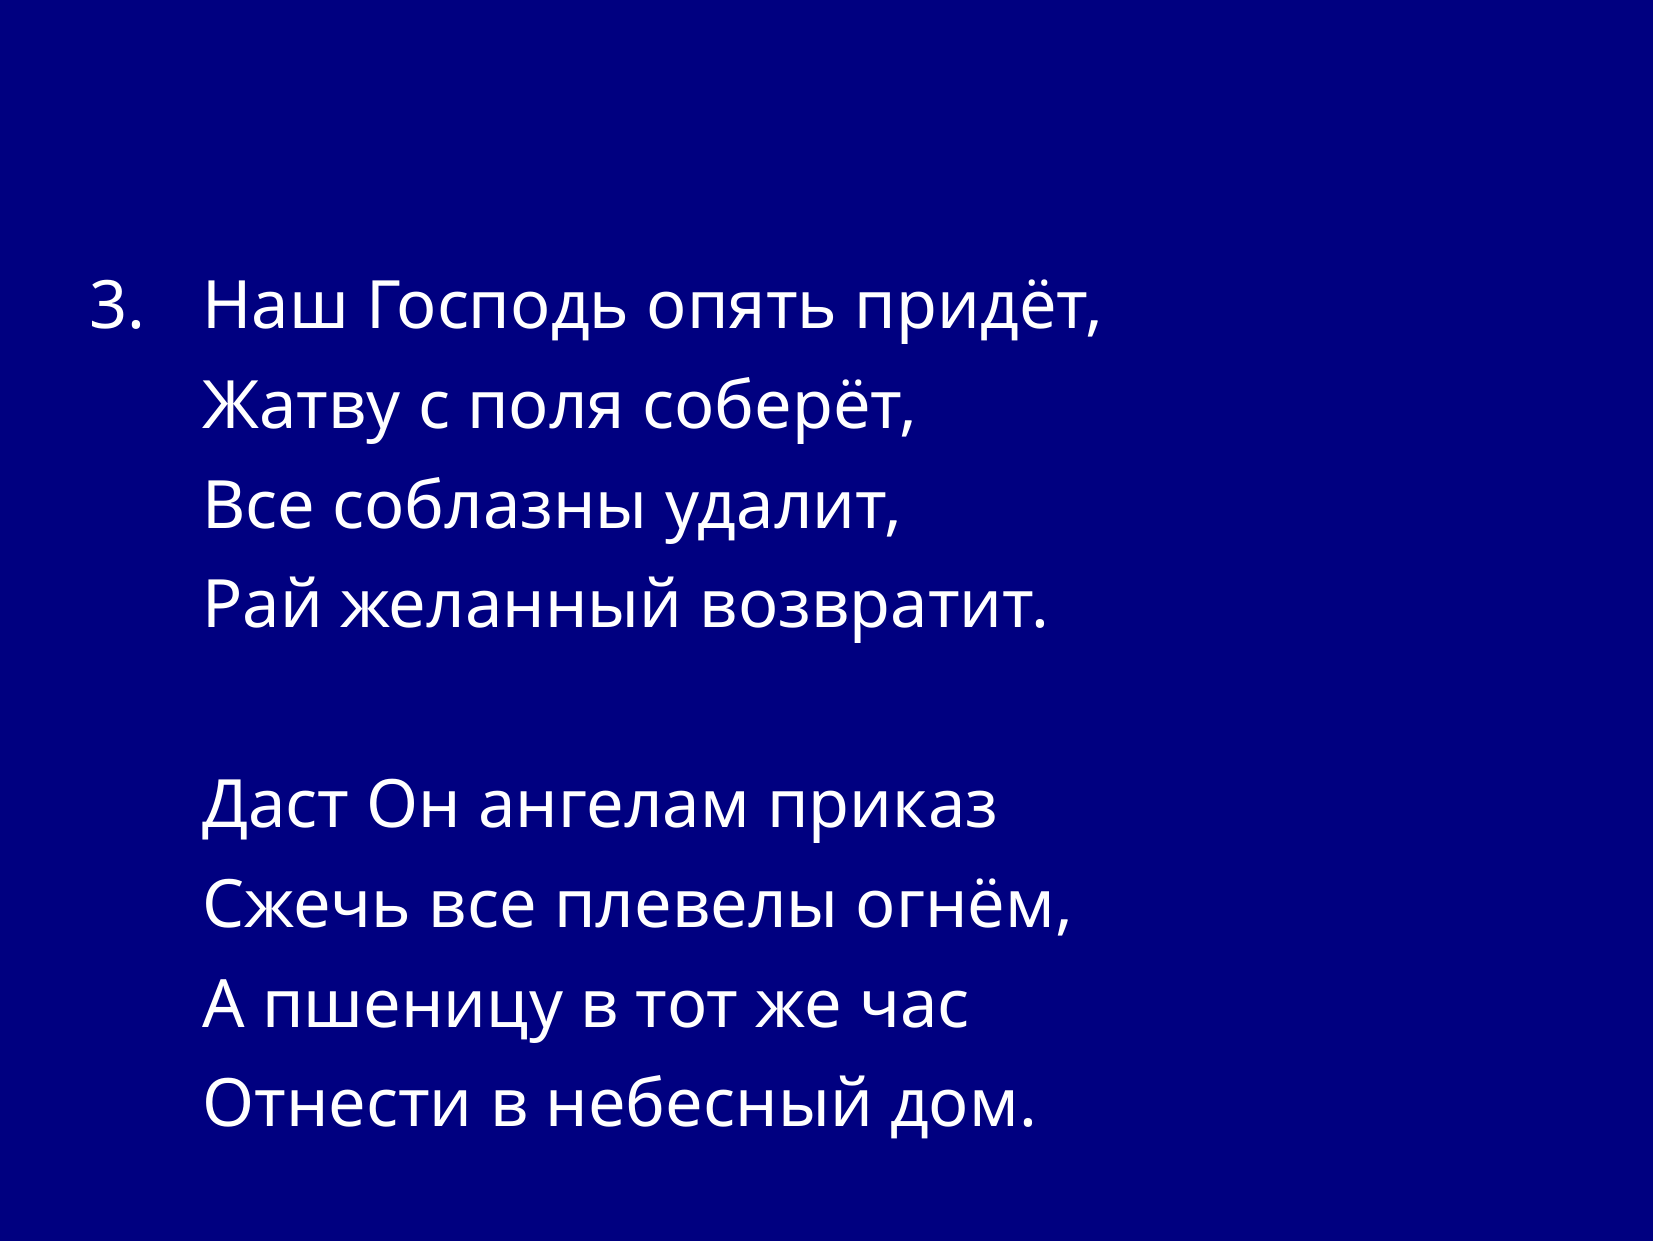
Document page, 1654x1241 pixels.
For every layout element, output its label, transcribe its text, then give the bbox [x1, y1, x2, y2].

text_box 3. Наш Господь опять придёт, Жатву с поля соберёт, Все соблазны удалит, Рай желанный возвратит. Даст Он ангелам приказ Сжечь все плевелы огнём, А пшеницу в тот же час Отнести в небесный дом. [75, 150, 1576, 1163]
